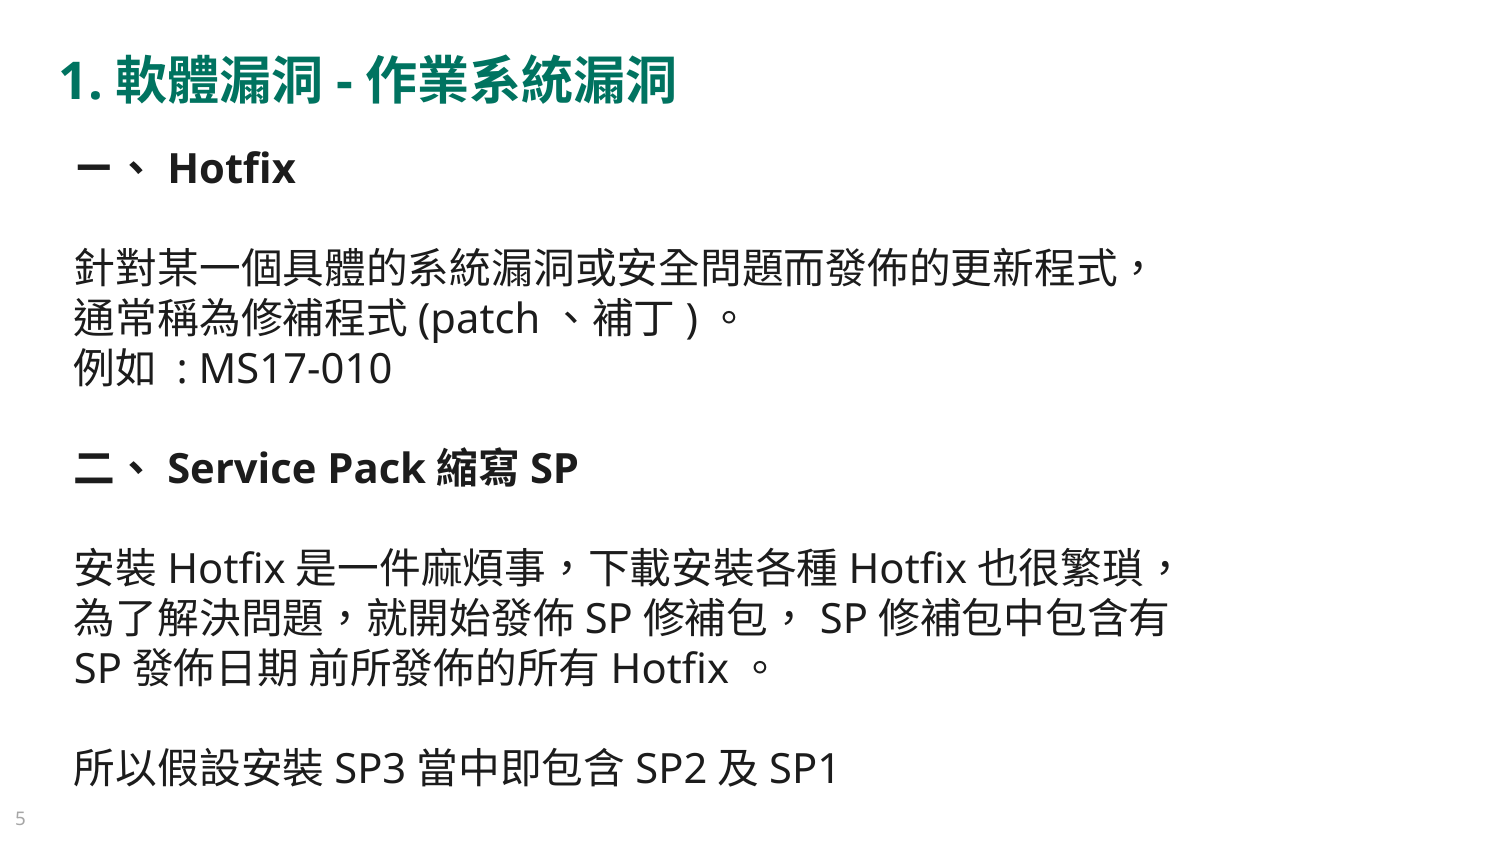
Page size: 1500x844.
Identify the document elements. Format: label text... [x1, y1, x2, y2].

text_box ㄧ、Hotfix 針對某一個具體的系統漏洞或安全問題而發佈的更新程式，通常稱為修補程式(patch、補丁)。 例如 : MS17-010 二、Service Pack縮寫SP 安裝Hotfix是一件麻煩事，下載安裝各種Hotfix也很繁瑣，為了解決問題，就開始發佈SP修補包，SP修補包中包含有SP發佈日期 前所發佈的所有Hotfix。 所以假設安裝SP3當中即包含SP2及SP1 [59, 134, 1211, 800]
title 1.軟體漏洞-作業系統漏洞 [58, 48, 1442, 162]
slide_number 5 [15, 806, 61, 831]
